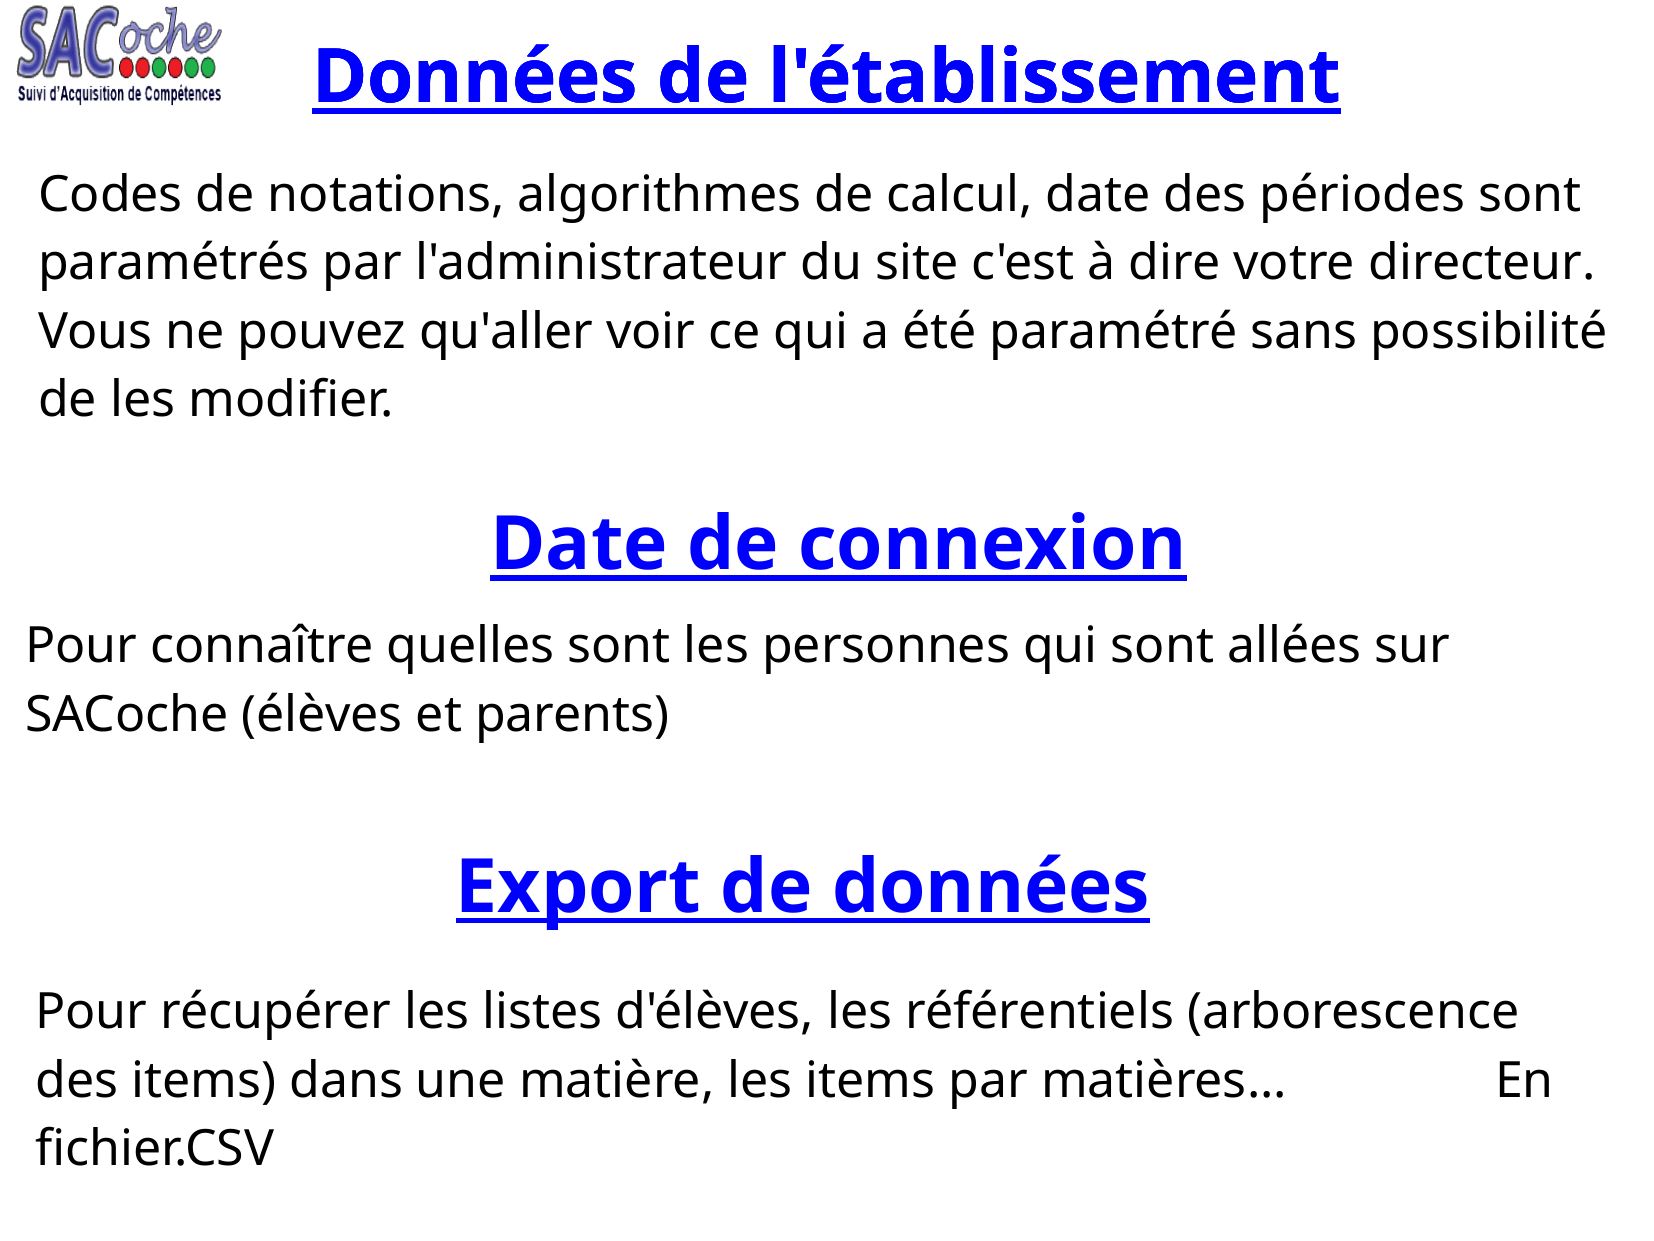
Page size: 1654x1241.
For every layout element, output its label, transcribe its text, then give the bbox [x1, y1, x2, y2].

text_box Codes de notations, algorithmes de calcul, date des périodes sont paramétrés par l'administrateur du site c'est à dire votre directeur. Vous ne pouvez qu'aller voir ce qui a été paramétré sans possibilité de les modifier. [23, 150, 1654, 544]
list Pour récupérer les listes d'élèves, les référentiels (arborescence des items) dans une matière, les items par matières... En fichier.CSV [0, 975, 1571, 1217]
title Données de l'établissement [82, 0, 1571, 166]
title Date de connexion [94, 448, 1583, 601]
text_box Pour connaître quelles sont les personnes qui sont allées sur SACoche (élèves et parents) [10, 601, 1607, 768]
title Export de données [59, 779, 1548, 975]
picture [13, 1, 225, 107]
